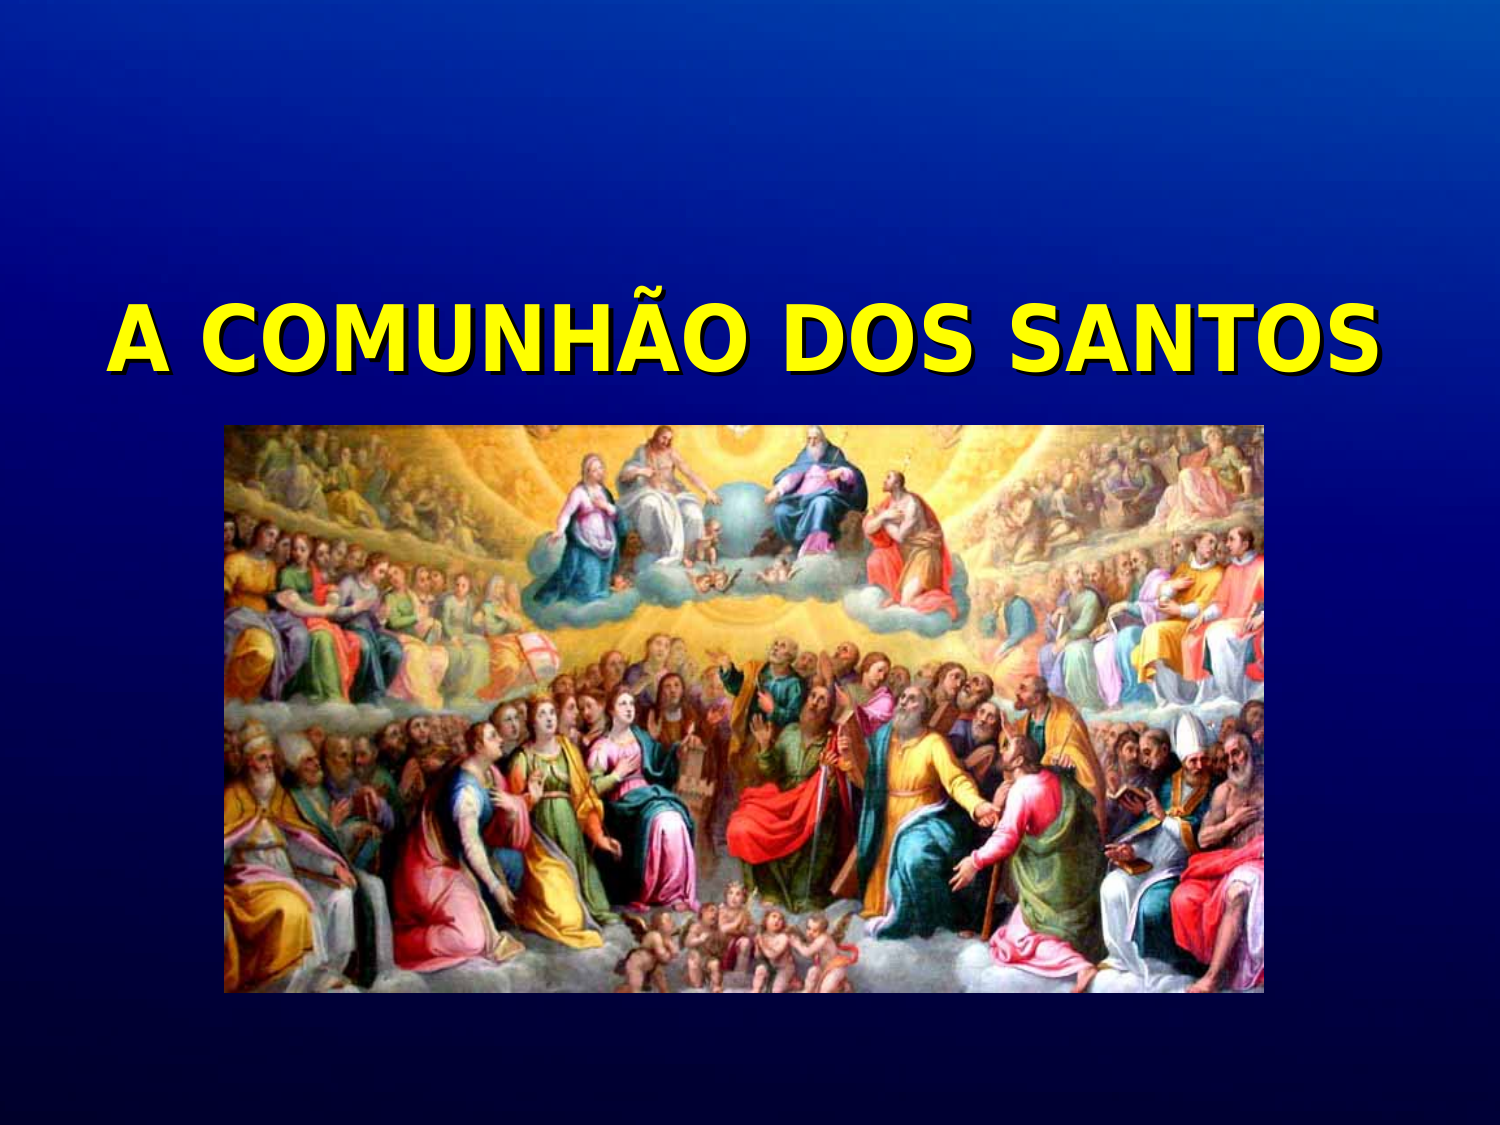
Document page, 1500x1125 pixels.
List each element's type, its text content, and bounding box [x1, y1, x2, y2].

text_box A COMUNHÃO DOS SANTOS [92, 165, 1453, 1040]
picture [0, 0, 1500, 1125]
